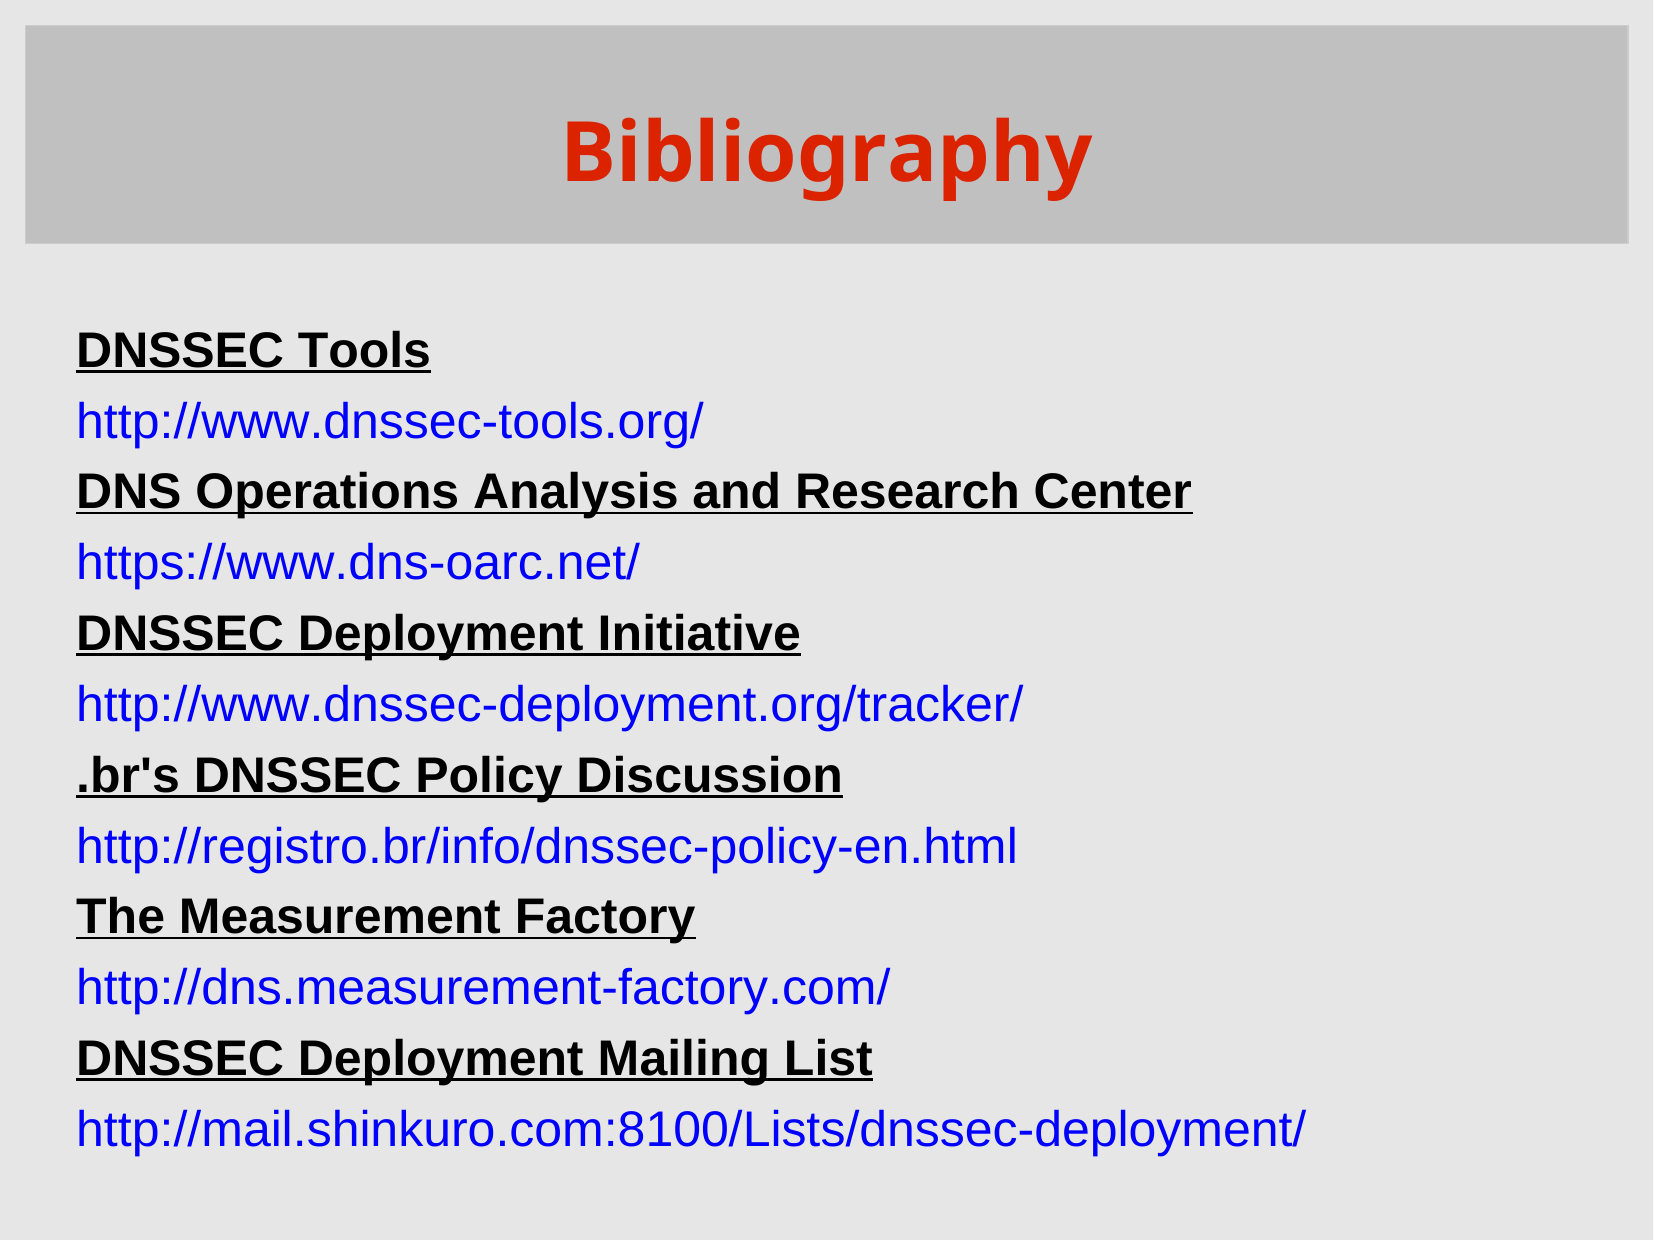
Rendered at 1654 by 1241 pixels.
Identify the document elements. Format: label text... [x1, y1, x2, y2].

title Bibliography [121, 46, 1532, 253]
list DNSSEC Tools http://www.dnssec-tools.org/ DNS Operations Analysis and Research Center https://www.dns-oarc.net/ DNSSEC Deployment Initiative http://www.dnssec-deployment.org/tracker/ .br's DNSSEC Policy Discussion http://registro.br/info/dnssec-policy-en.html The Measurement Factory http://dns.measurement-factory.com/ DNSSEC Deployment Mailing List http://mail.shinkuro.com:8100/Lists/dnssec-deployment/ [59, 322, 1593, 1157]
